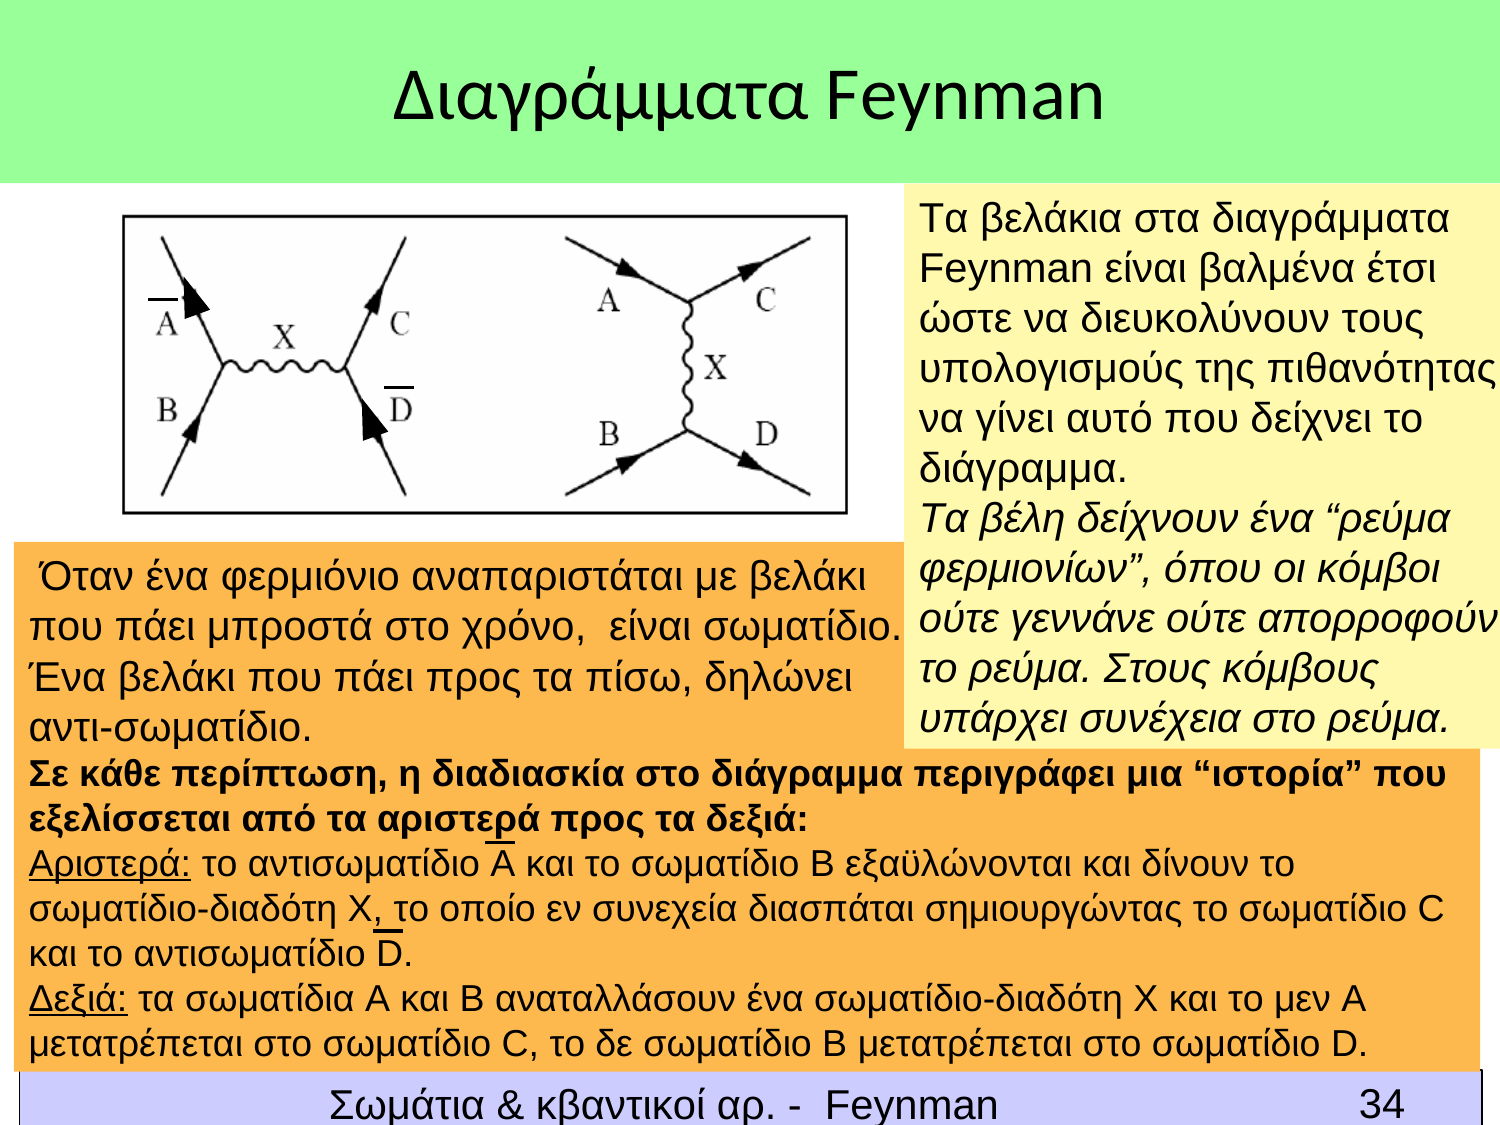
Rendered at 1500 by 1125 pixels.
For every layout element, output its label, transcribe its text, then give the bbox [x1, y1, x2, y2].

text_box Διαγράμματα Feynman [0, 0, 1500, 184]
text_box Όταν ένα φερμιόνιο αναπαριστάται με βελάκι που πάει μπροστά στο χρόνο, είναι σωματίδιο. Ένα βελάκι που πάει προς τα πίσω, δηλώνει αντι-σωματίδιο. Σε κάθε περίπτωση, η διαδιασκία στο διάγραμμα περιγράφει μια “ιστορία” που εξελίσσεται από τα αριστερά προς τα δεξιά: Αριστερά: το αντισωματίδιο Α και το σωματίδιο Β εξαϋλώνονται και δίνουν το σωματίδιο-διαδότη Χ, το οποίο εν συνεχεία διασπάται σημιουργώντας το σωματίδιο C και το αντισωματίδιο D. Δεξιά: τα σωματίδια Α και Β αναταλλάσουν ένα σωματίδιο-διαδότη Χ και το μεν Α μετατρέπεται στο σωματίδιο C, το δε σωματίδιο B μετατρέπεται στο σωματίδιο D. [13, 541, 1481, 1072]
picture [3, 184, 904, 578]
text_box Τα βελάκια στα διαγράμματα Feynman είναι βαλμένα έτσι ώστε να διευκολύνουν τους υπολογισμούς της πιθανότητας να γίνει αυτό που δείχνει το διάγραμμα. Τα βέλη δείχνουν ένα “ρεύμα φερμιονίων”, όπου οι κόμβοι ούτε γεννάνε ούτε απορροφούν το ρεύμα. Στους κόμβους υπάρχει συνέχεια στο ρεύμα. [904, 183, 1500, 749]
